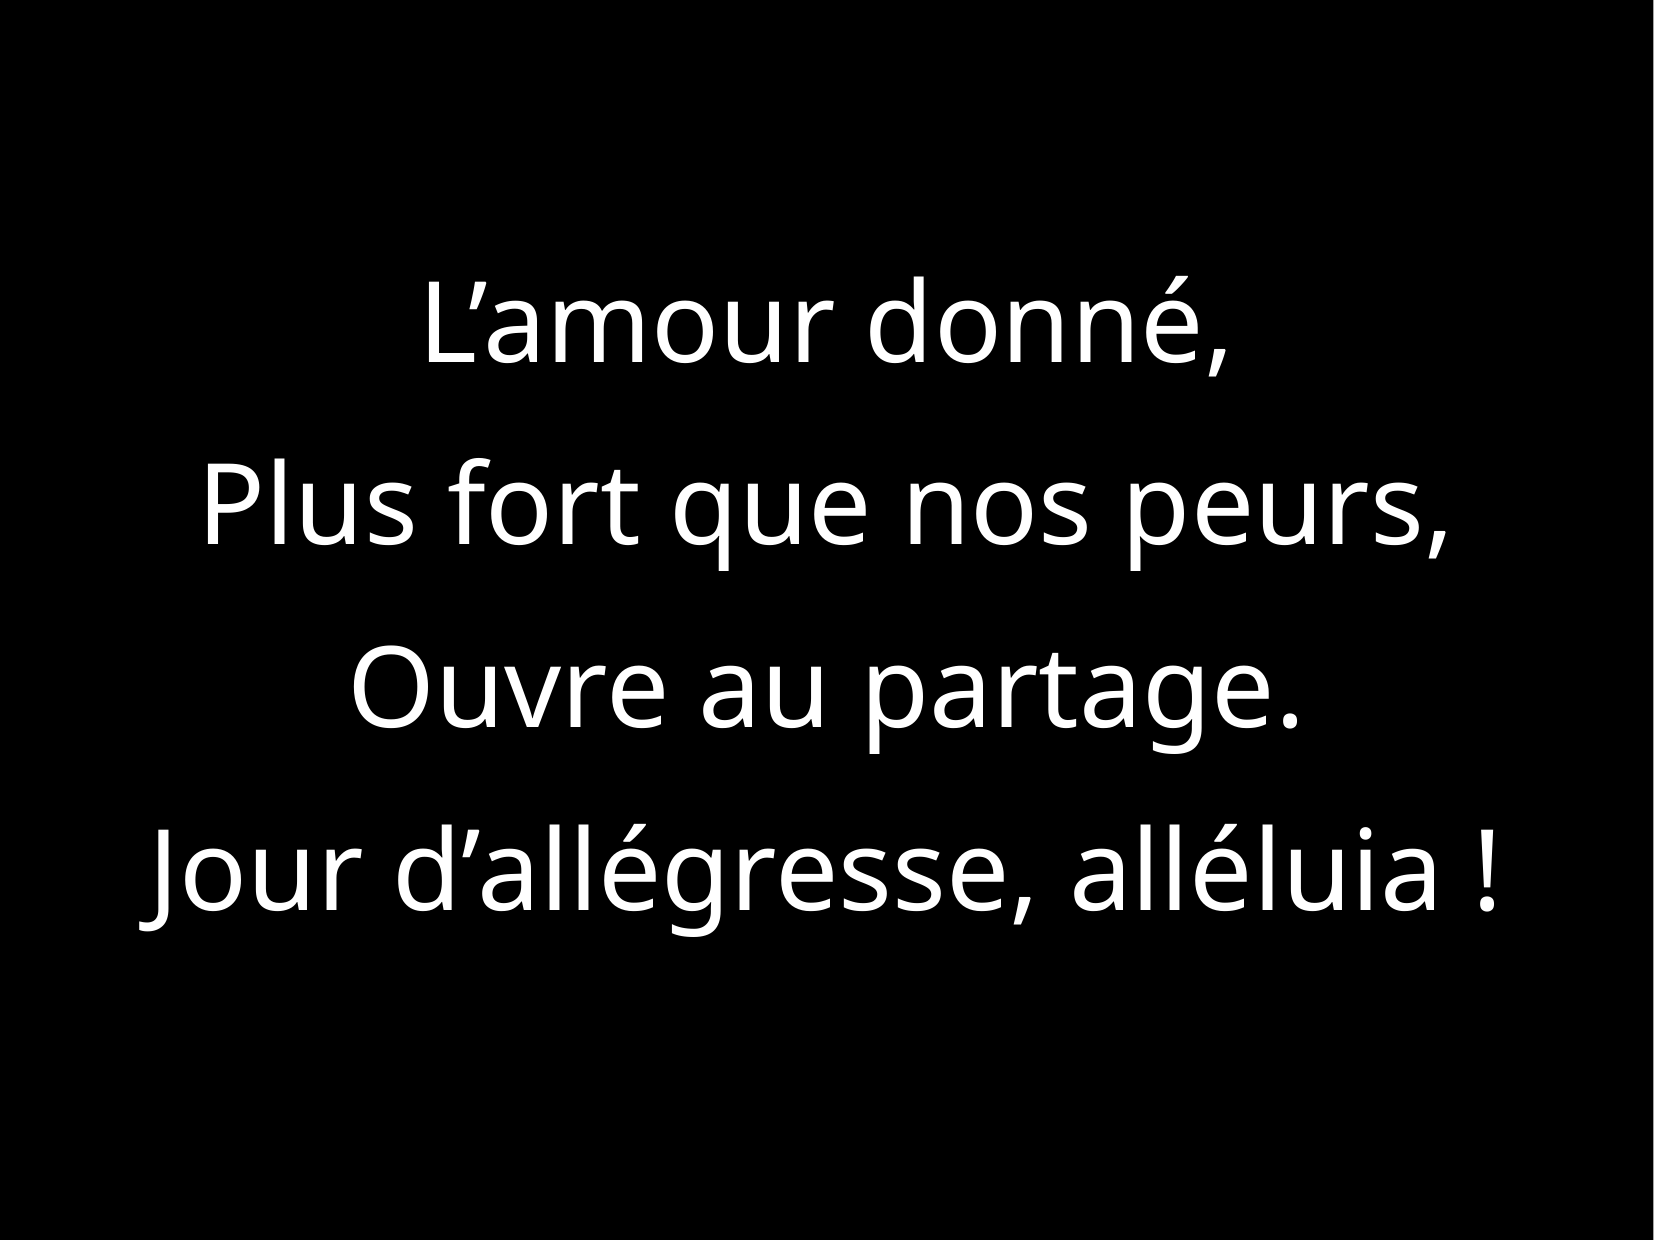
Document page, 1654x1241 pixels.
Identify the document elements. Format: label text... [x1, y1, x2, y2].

list L’amour donné, Plus fort que nos peurs, Ouvre au partage. Jour d’allégresse, alléluia ! [82, 59, 1571, 1148]
